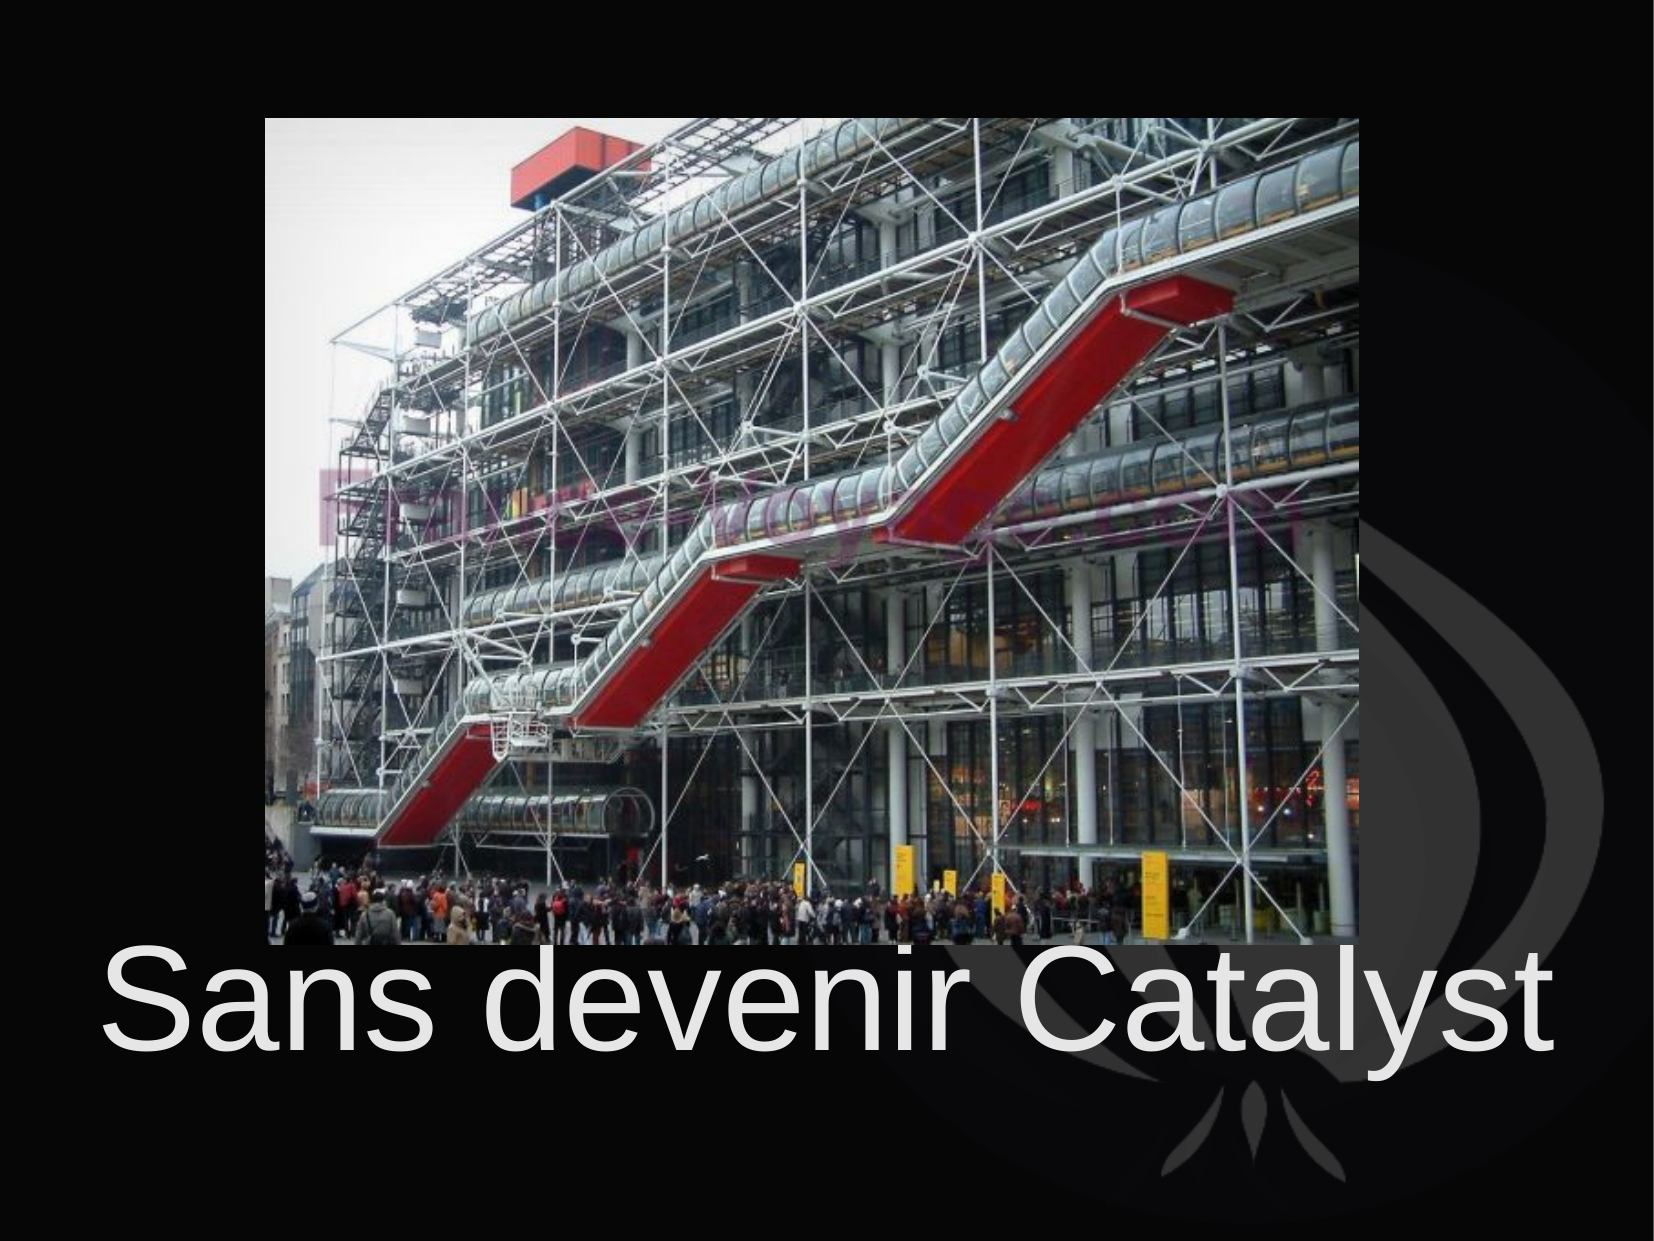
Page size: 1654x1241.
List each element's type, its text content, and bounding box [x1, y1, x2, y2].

picture [0, 0, 1654, 1241]
subtitle Sans devenir Catalyst [82, 22, 1571, 1138]
